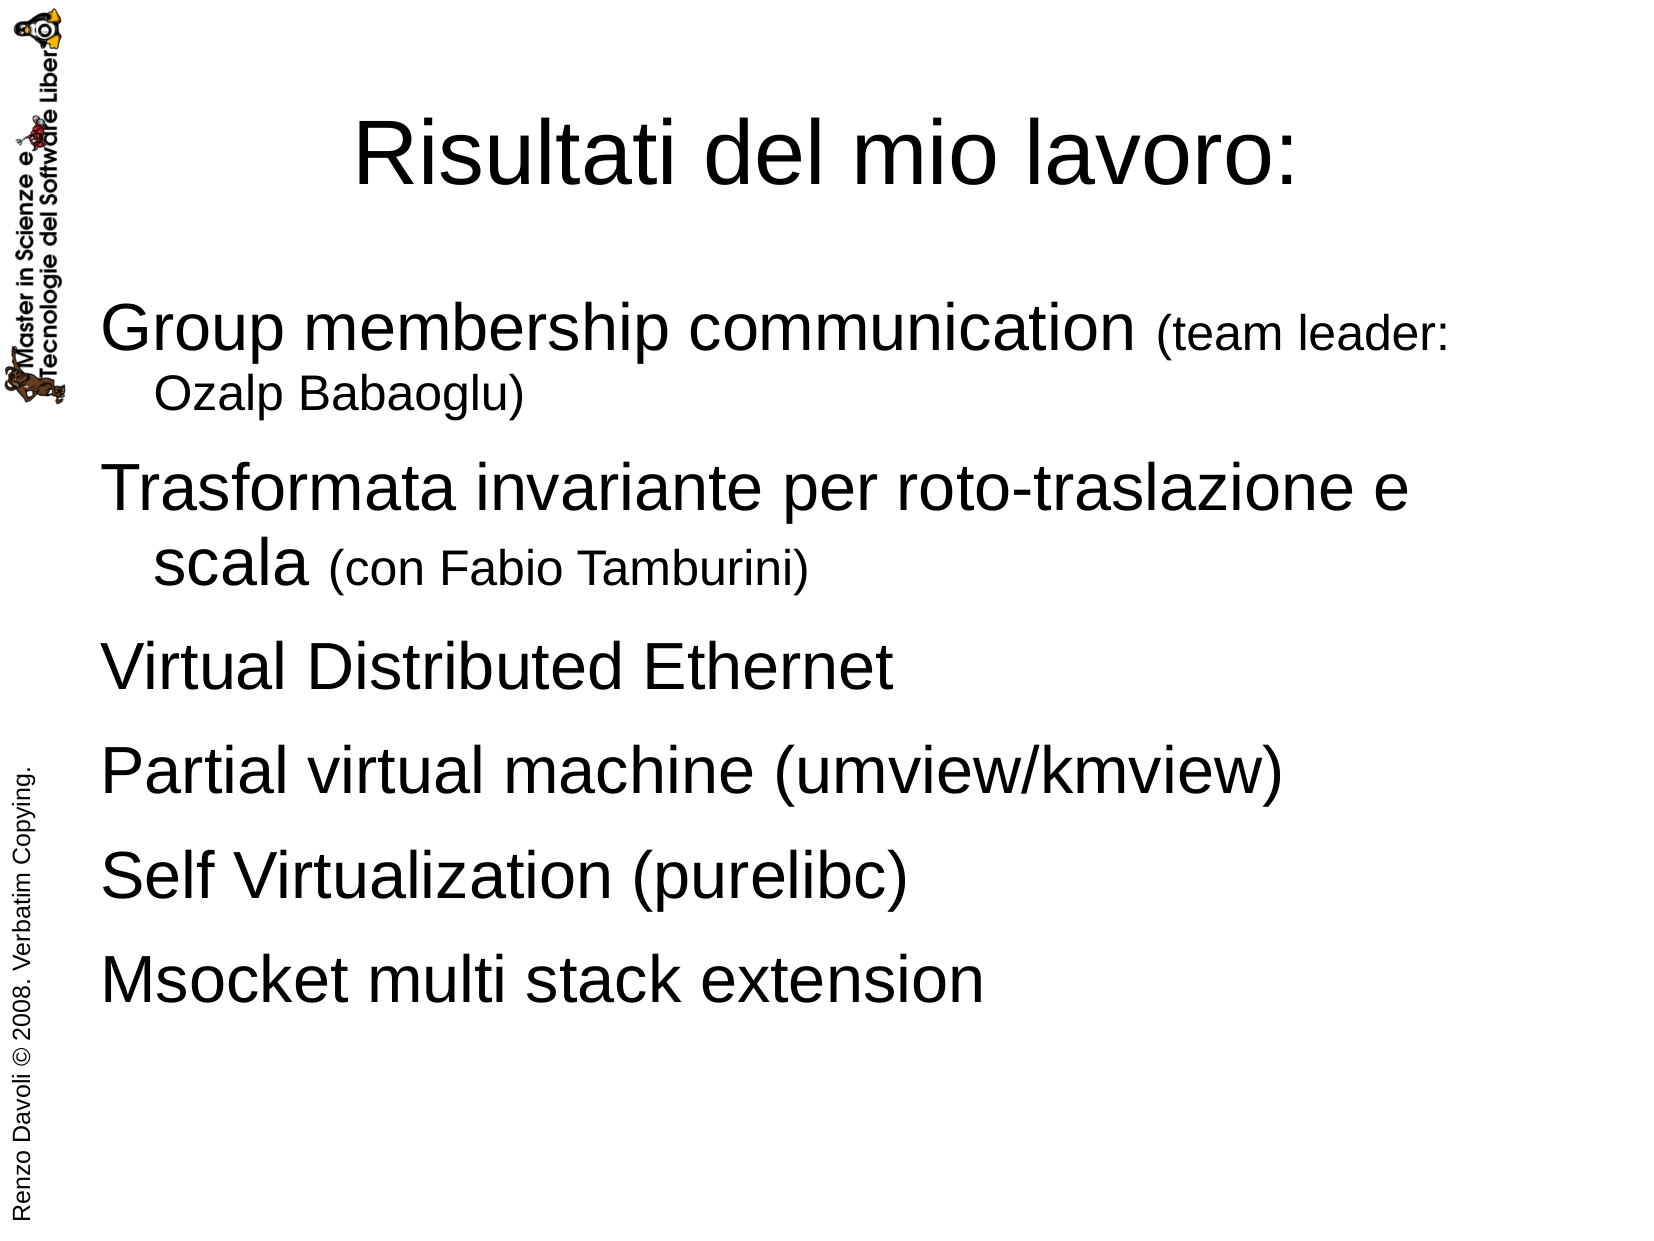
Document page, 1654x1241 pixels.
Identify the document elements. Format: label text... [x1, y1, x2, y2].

title Risultati del mio lavoro: [82, 56, 1571, 250]
picture [1, 2, 69, 413]
list Group membership communication (team leader: Ozalp Babaoglu) Trasformata invariante per roto-traslazione e scala (con Fabio Tamburini) Virtual Distributed Ethernet Partial virtual machine (umview/kmview) Self Virtualization (purelibc) Msocket multi stack extension [82, 290, 1571, 1094]
